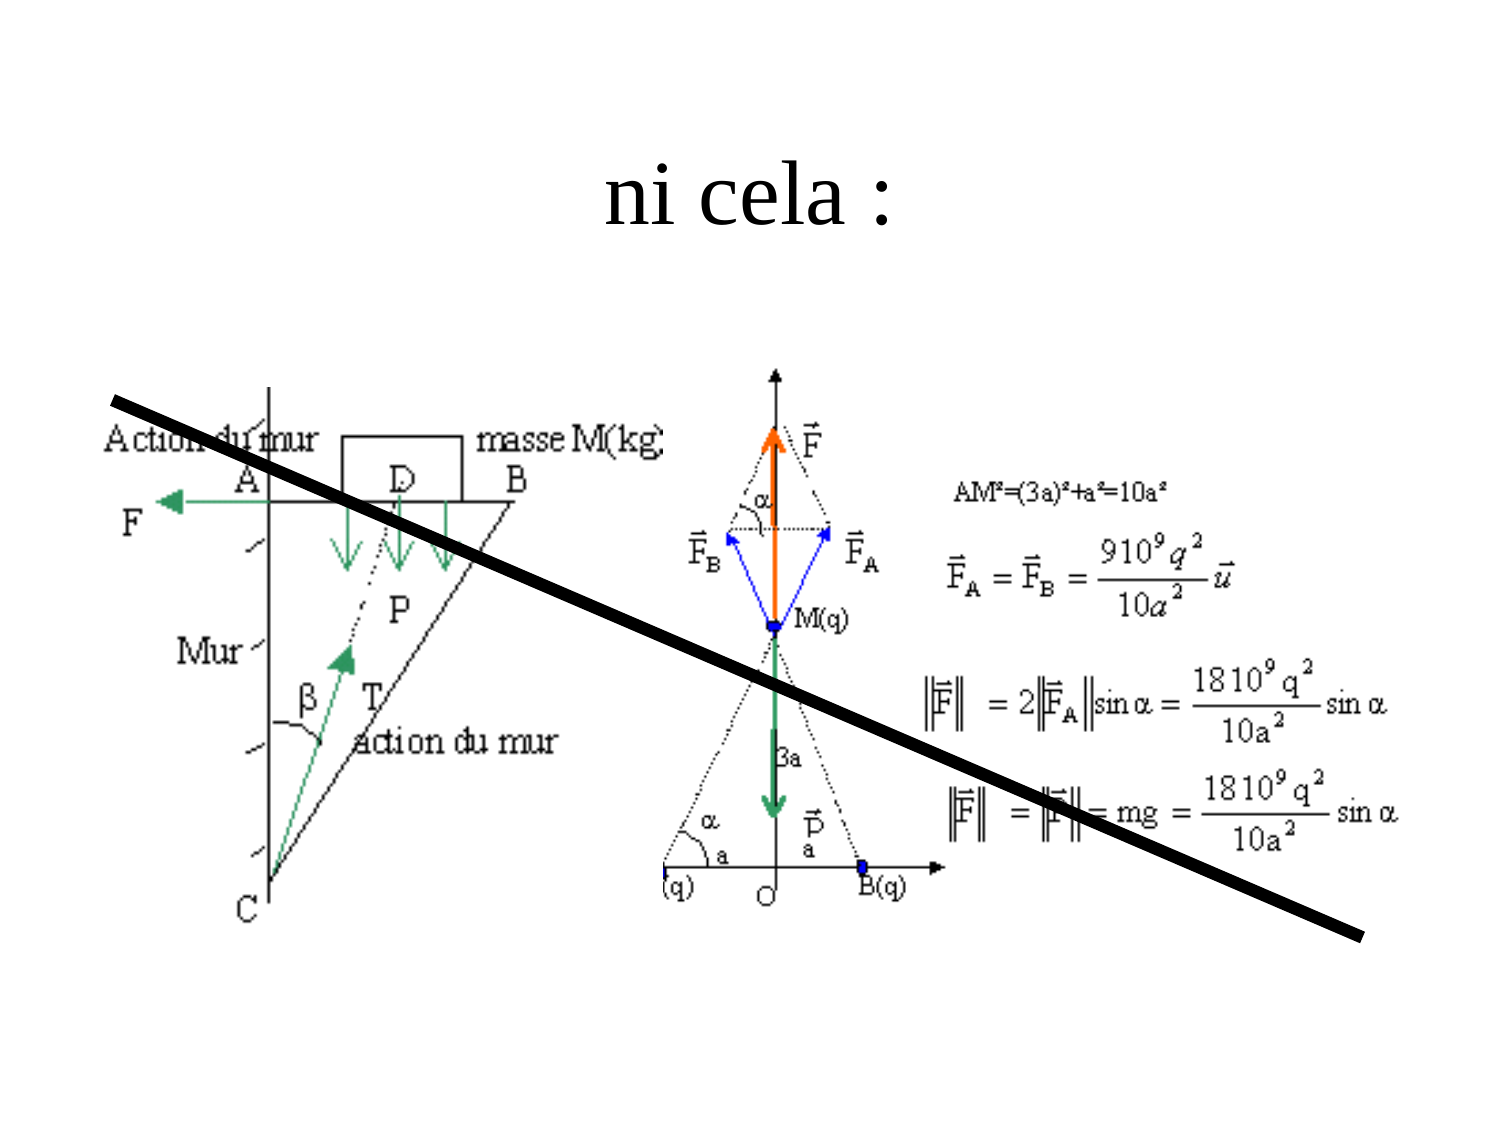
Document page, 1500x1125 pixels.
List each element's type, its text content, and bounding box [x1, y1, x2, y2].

picture [75, 365, 1401, 927]
title ni cela : [112, 99, 1388, 288]
